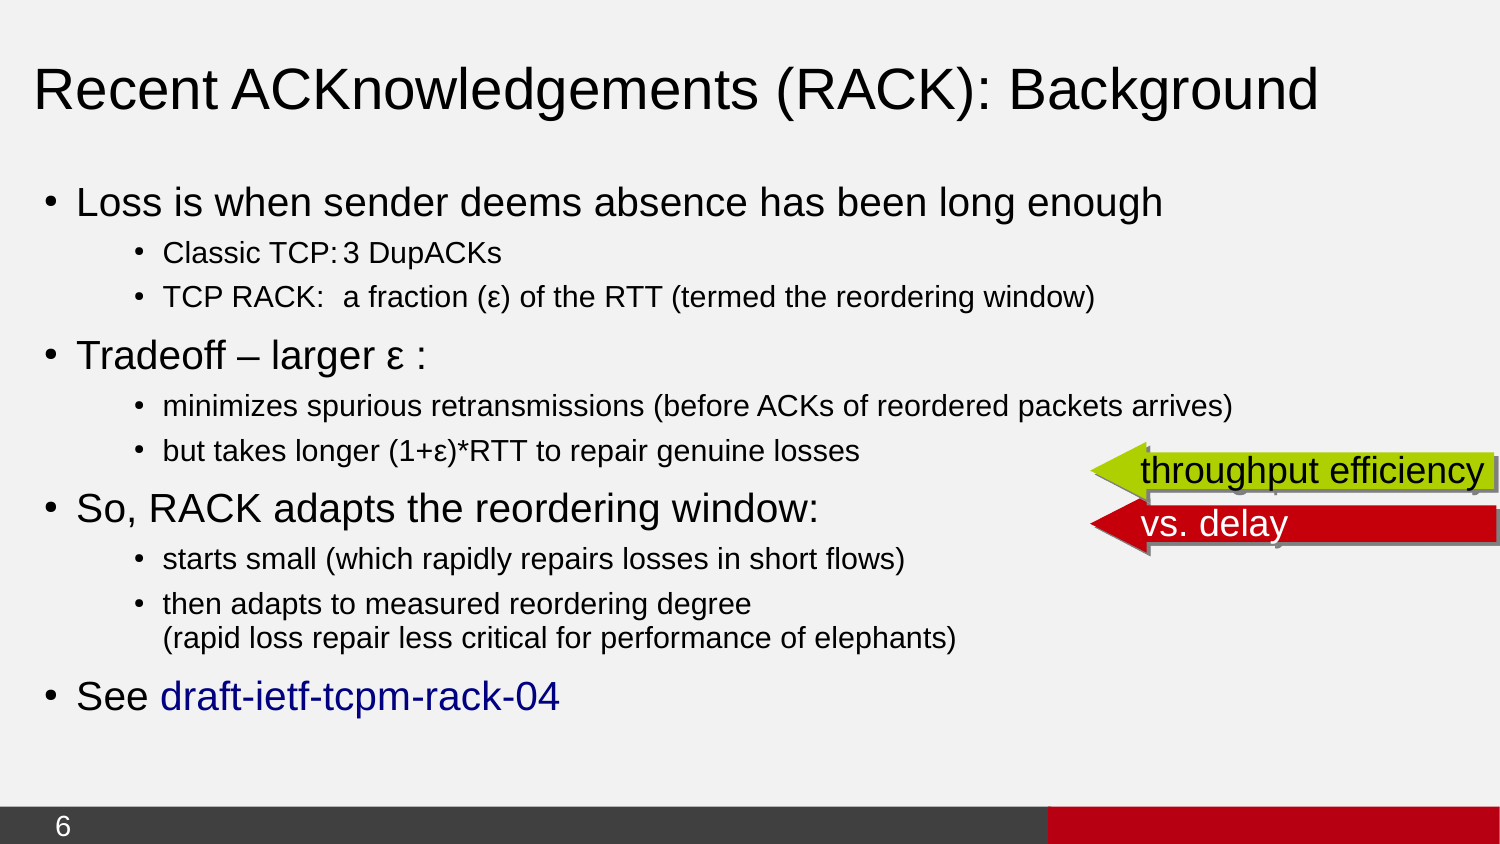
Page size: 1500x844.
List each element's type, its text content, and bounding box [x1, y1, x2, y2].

list Loss is when sender deems absence has been long enough Classic TCP: 3 DupACKs TCP RACK: a fraction (ε) of the RTT (termed the reordering window) Tradeoff – larger ε : minimizes spurious retransmissions (before ACKs of reordered packets arrives) but takes longer (1+ε)*RTT to repair genuine losses So, RACK adapts the reordering window: starts small (which rapidly repairs losses in short flows) then adapts to measured reordering degree (rapid loss repair less critical for performance of elephants) See draft-ietf-tcpm-rack-04 [33, 178, 1410, 723]
text_box vs. delay [1090, 497, 1497, 553]
title Recent ACKnowledgements (RACK): Background [33, 24, 1477, 155]
text_box throughput efficiency [1090, 441, 1495, 500]
